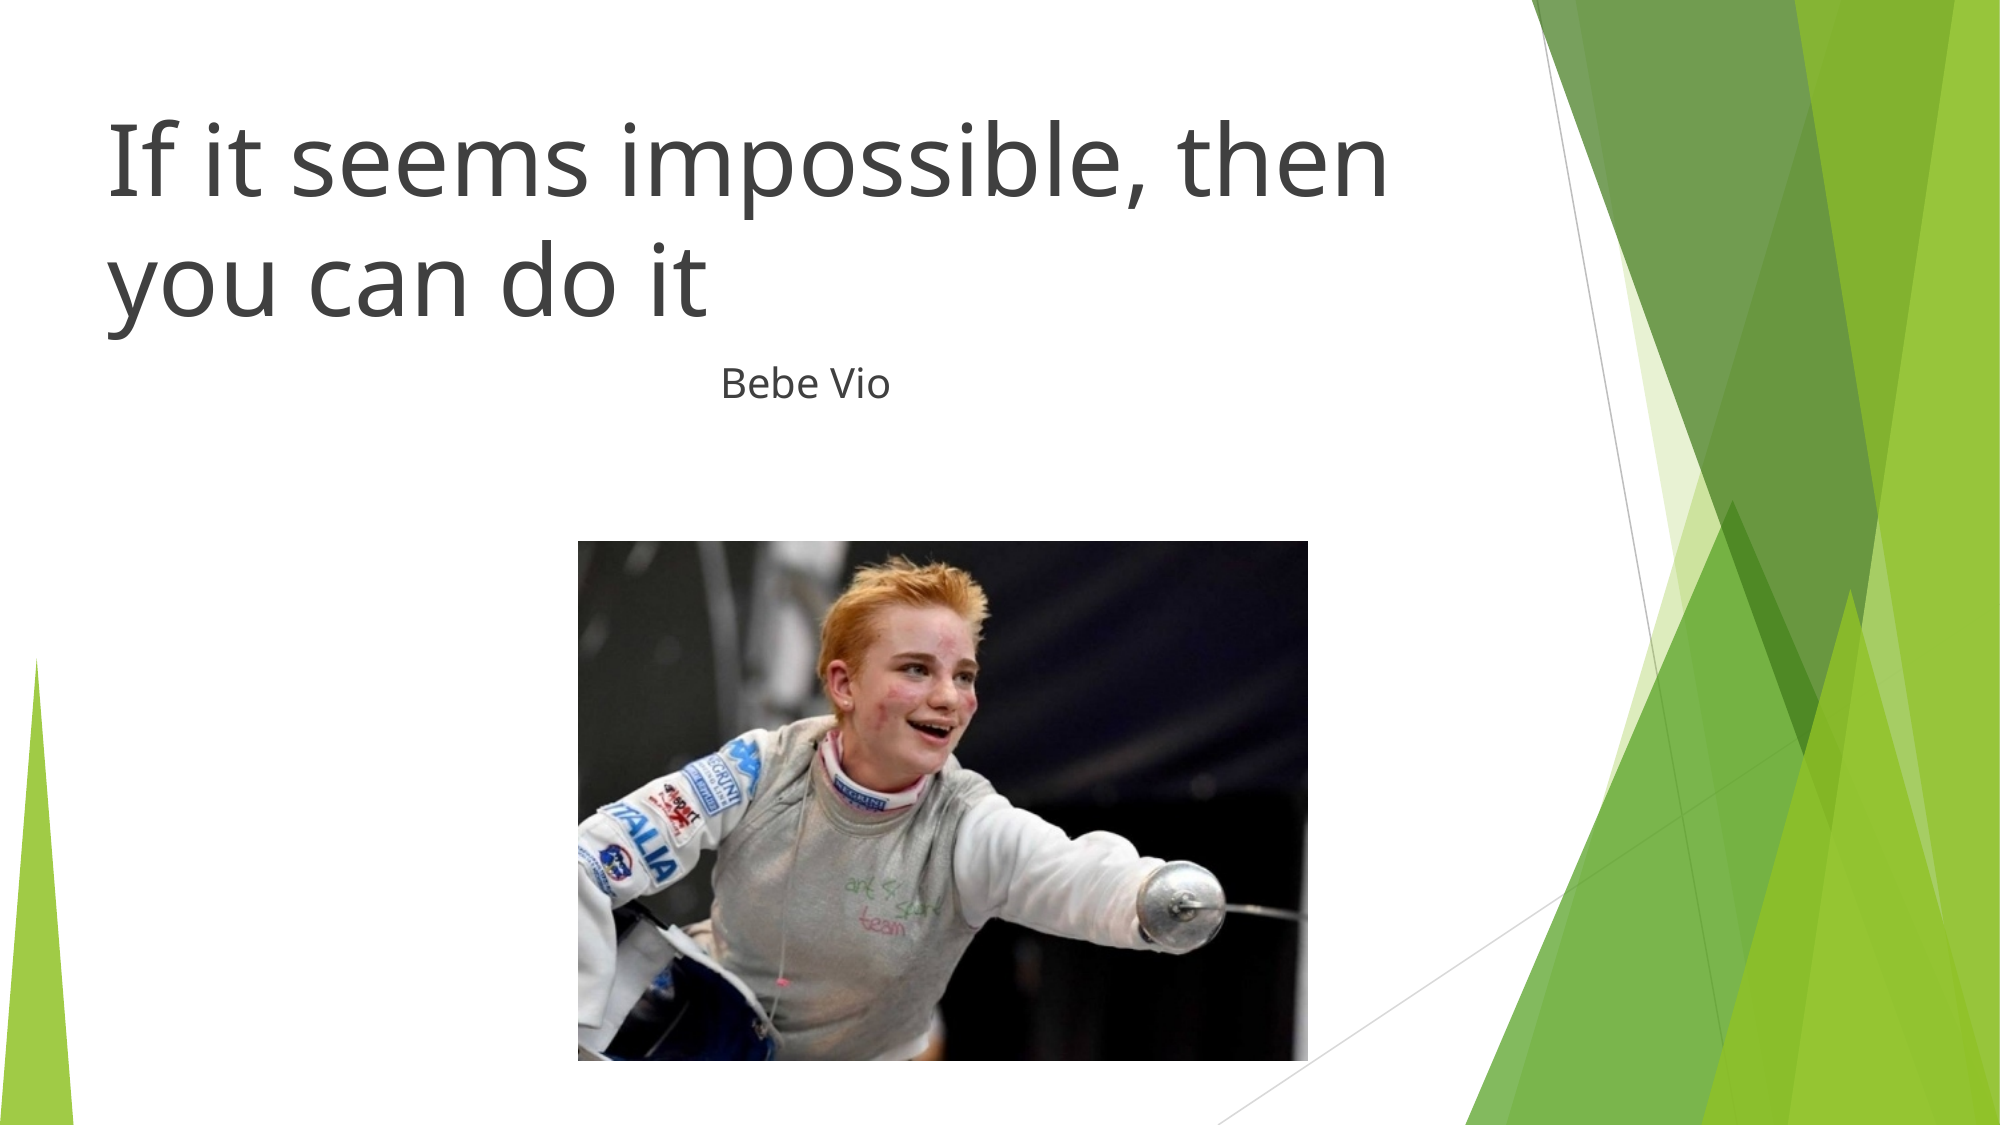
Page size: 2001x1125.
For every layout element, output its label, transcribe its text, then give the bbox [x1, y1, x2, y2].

picture [578, 541, 1308, 1061]
list If it seems impossible, then you can do it Bebe Vio [92, 88, 1520, 1080]
